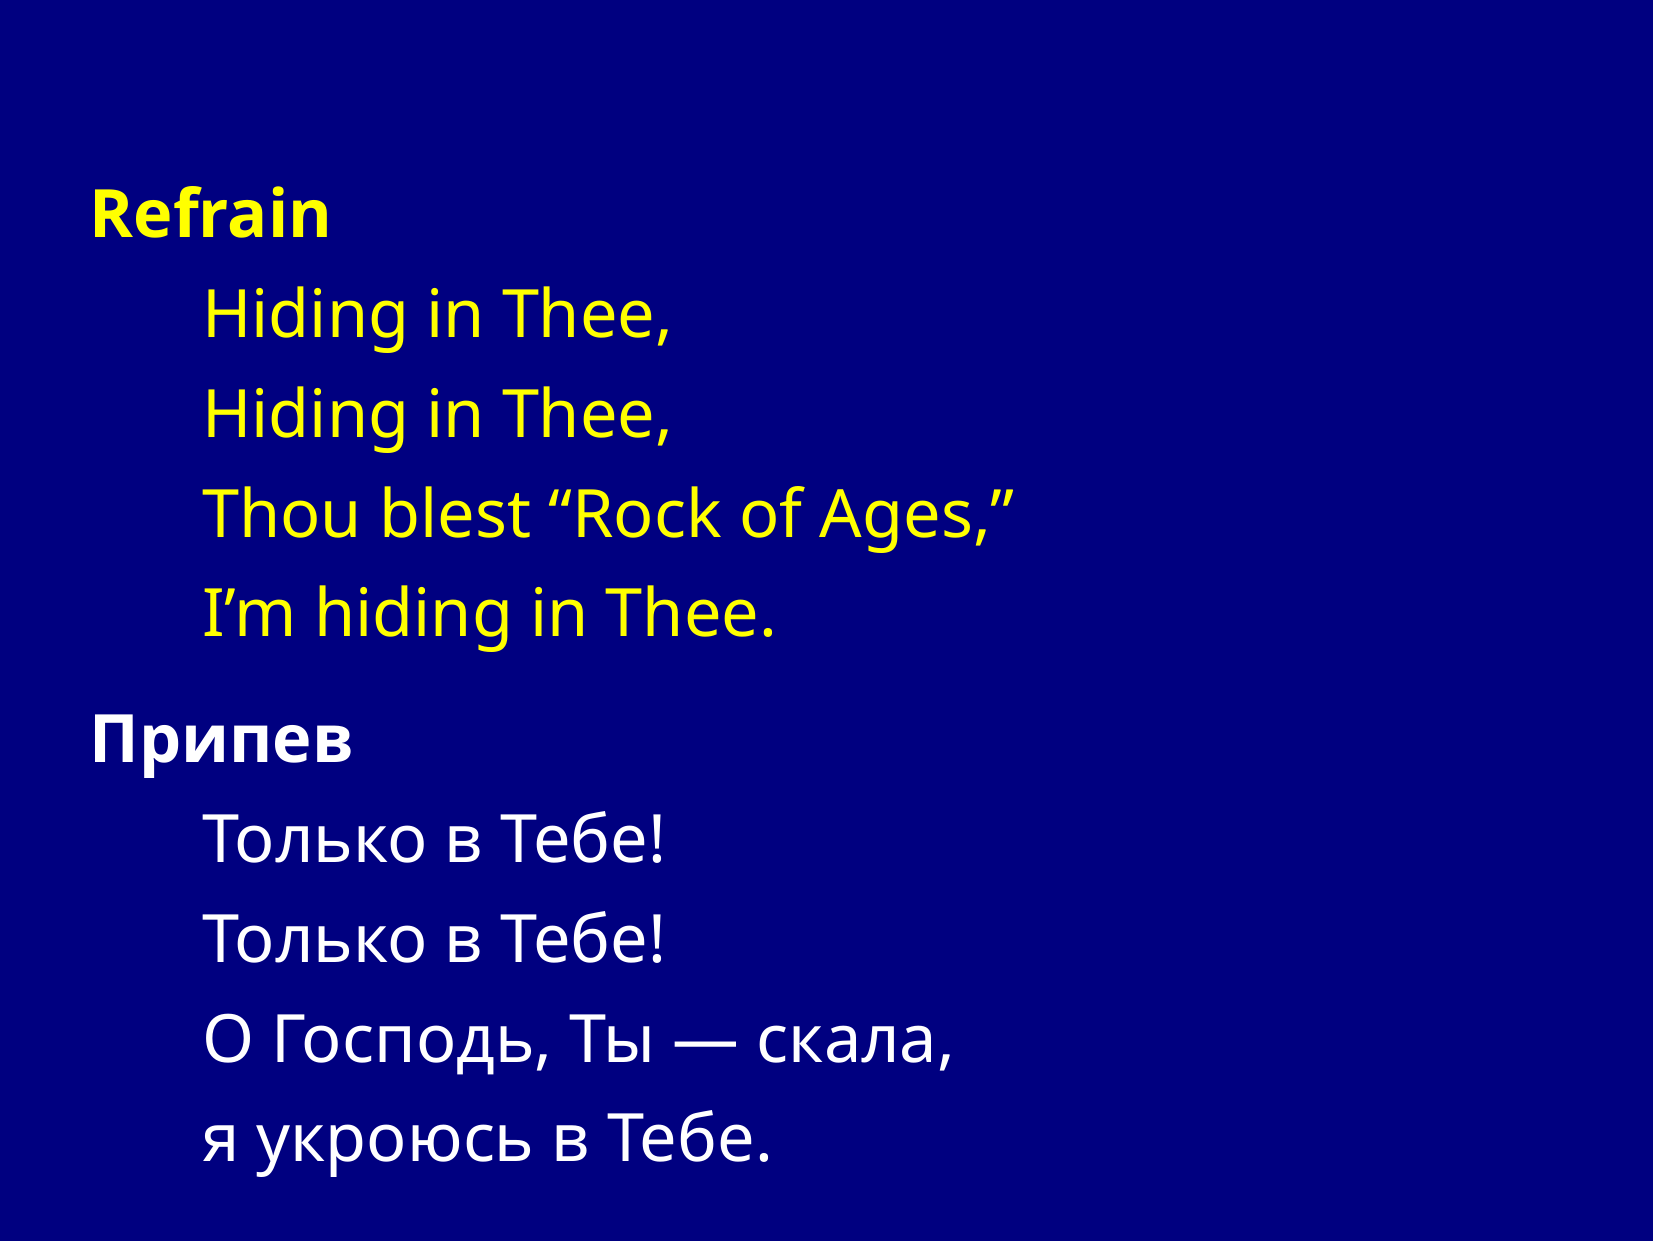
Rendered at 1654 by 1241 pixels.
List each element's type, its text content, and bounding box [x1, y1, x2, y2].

text_box Refrain Hiding in Thee, Hiding in Thee, Thou blest “Rock of Ages,” I’m hiding in Thee. [75, 150, 1576, 638]
text_box Припев Только в Тебе! Только в Тебе! О Господь, Ты — скала, я укроюсь в Тебе. [75, 675, 1576, 1163]
